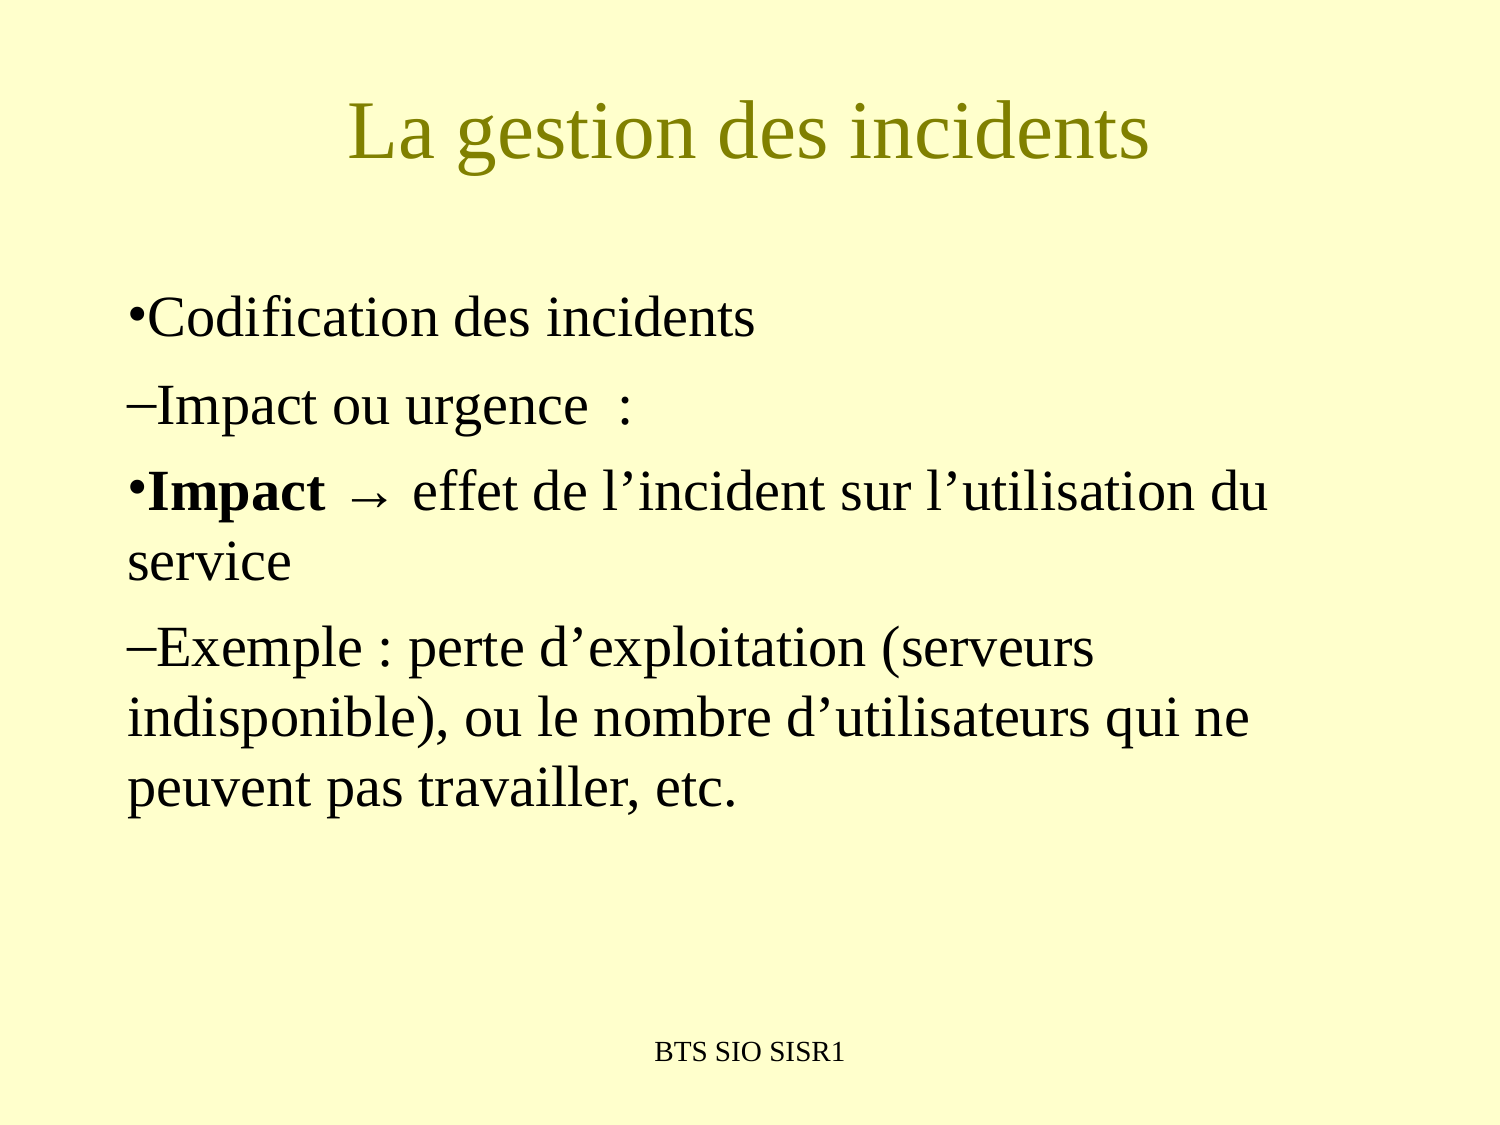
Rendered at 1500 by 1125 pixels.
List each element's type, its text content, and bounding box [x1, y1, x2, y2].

list Codification des incidents Impact ou urgence : Impact → effet de l’incident sur l’utilisation du service Exemple : perte d’exploitation (serveurs indisponible), ou le nombre d’utilisateurs qui ne peuvent pas travailler, etc. [112, 278, 1388, 977]
text_box BTS SIO SISR1 [512, 1025, 988, 1101]
